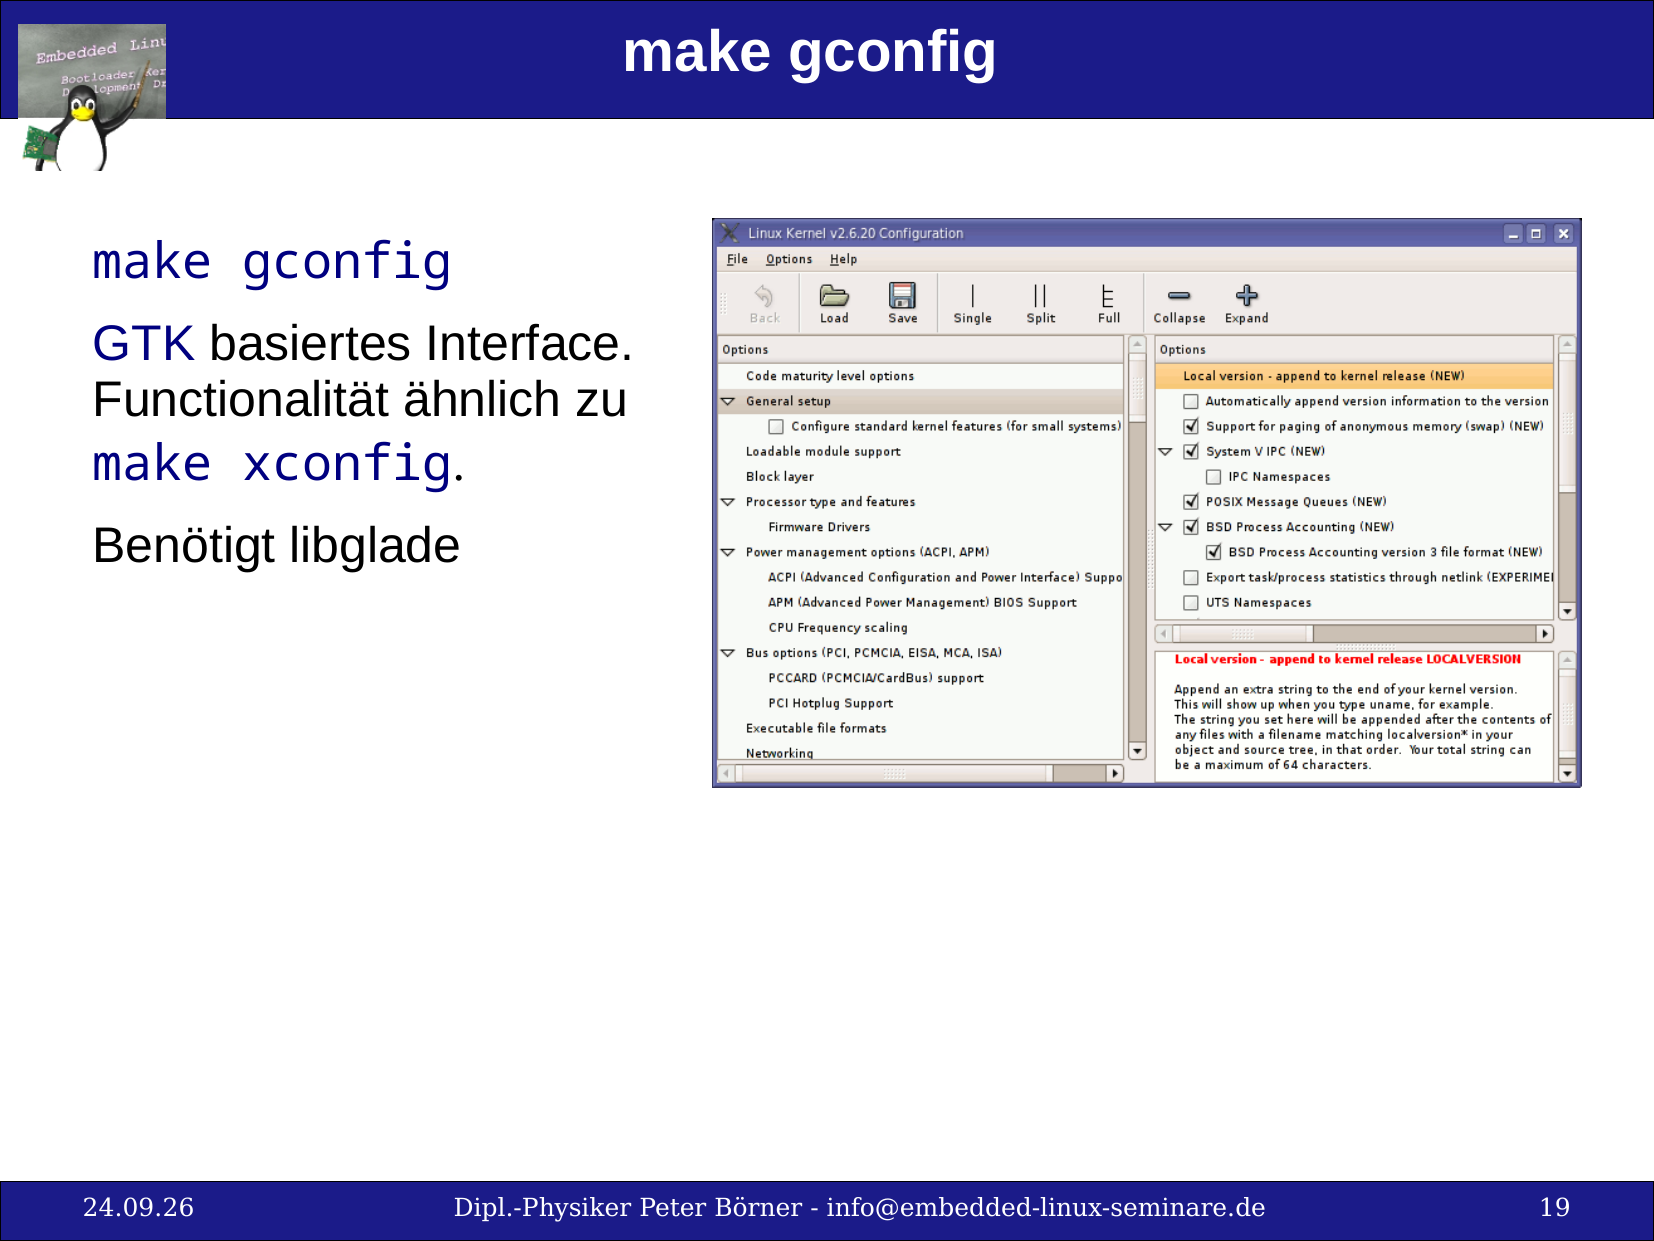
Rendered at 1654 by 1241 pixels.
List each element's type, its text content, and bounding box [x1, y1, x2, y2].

list make gconfig GTK basiertes Interface. Functionalität ähnlich zu make xconfig. Benötigt libglade [75, 225, 676, 1053]
picture [18, 24, 166, 171]
title make gconfig [66, 0, 1556, 103]
picture [712, 218, 1582, 788]
